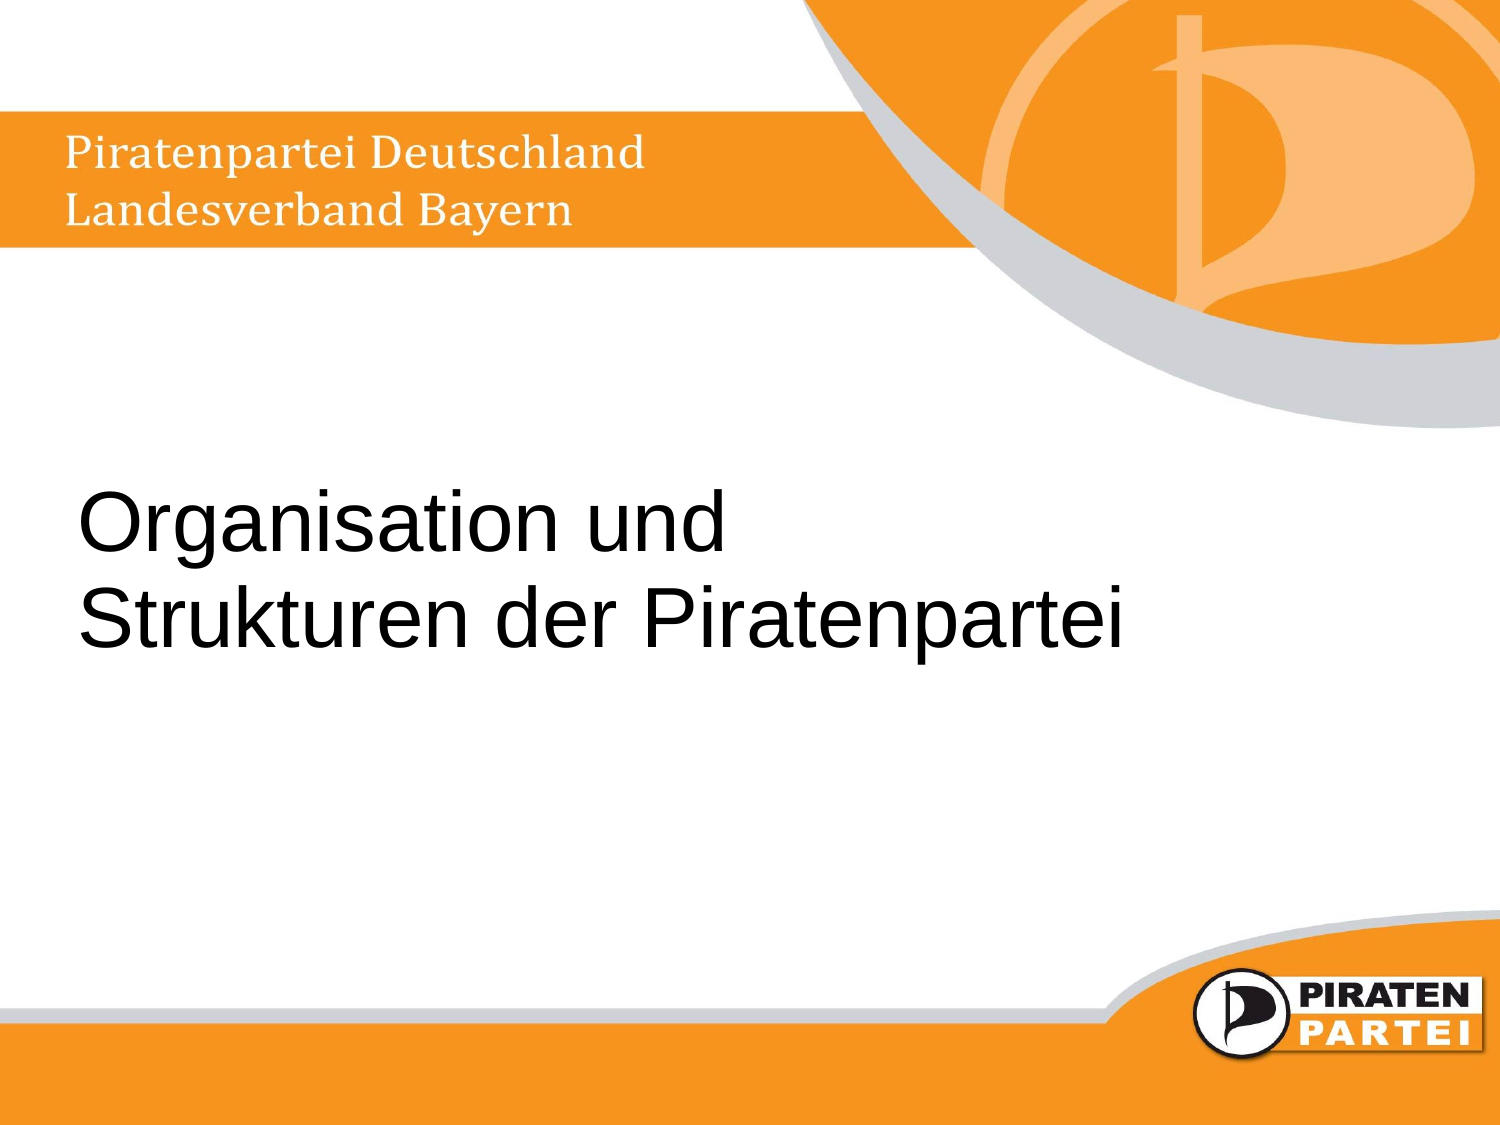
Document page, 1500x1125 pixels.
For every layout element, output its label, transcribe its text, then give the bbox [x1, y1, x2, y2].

picture [0, 0, 1500, 1125]
text_box Organisation und Strukturen der Piratenpartei [64, 467, 1415, 999]
